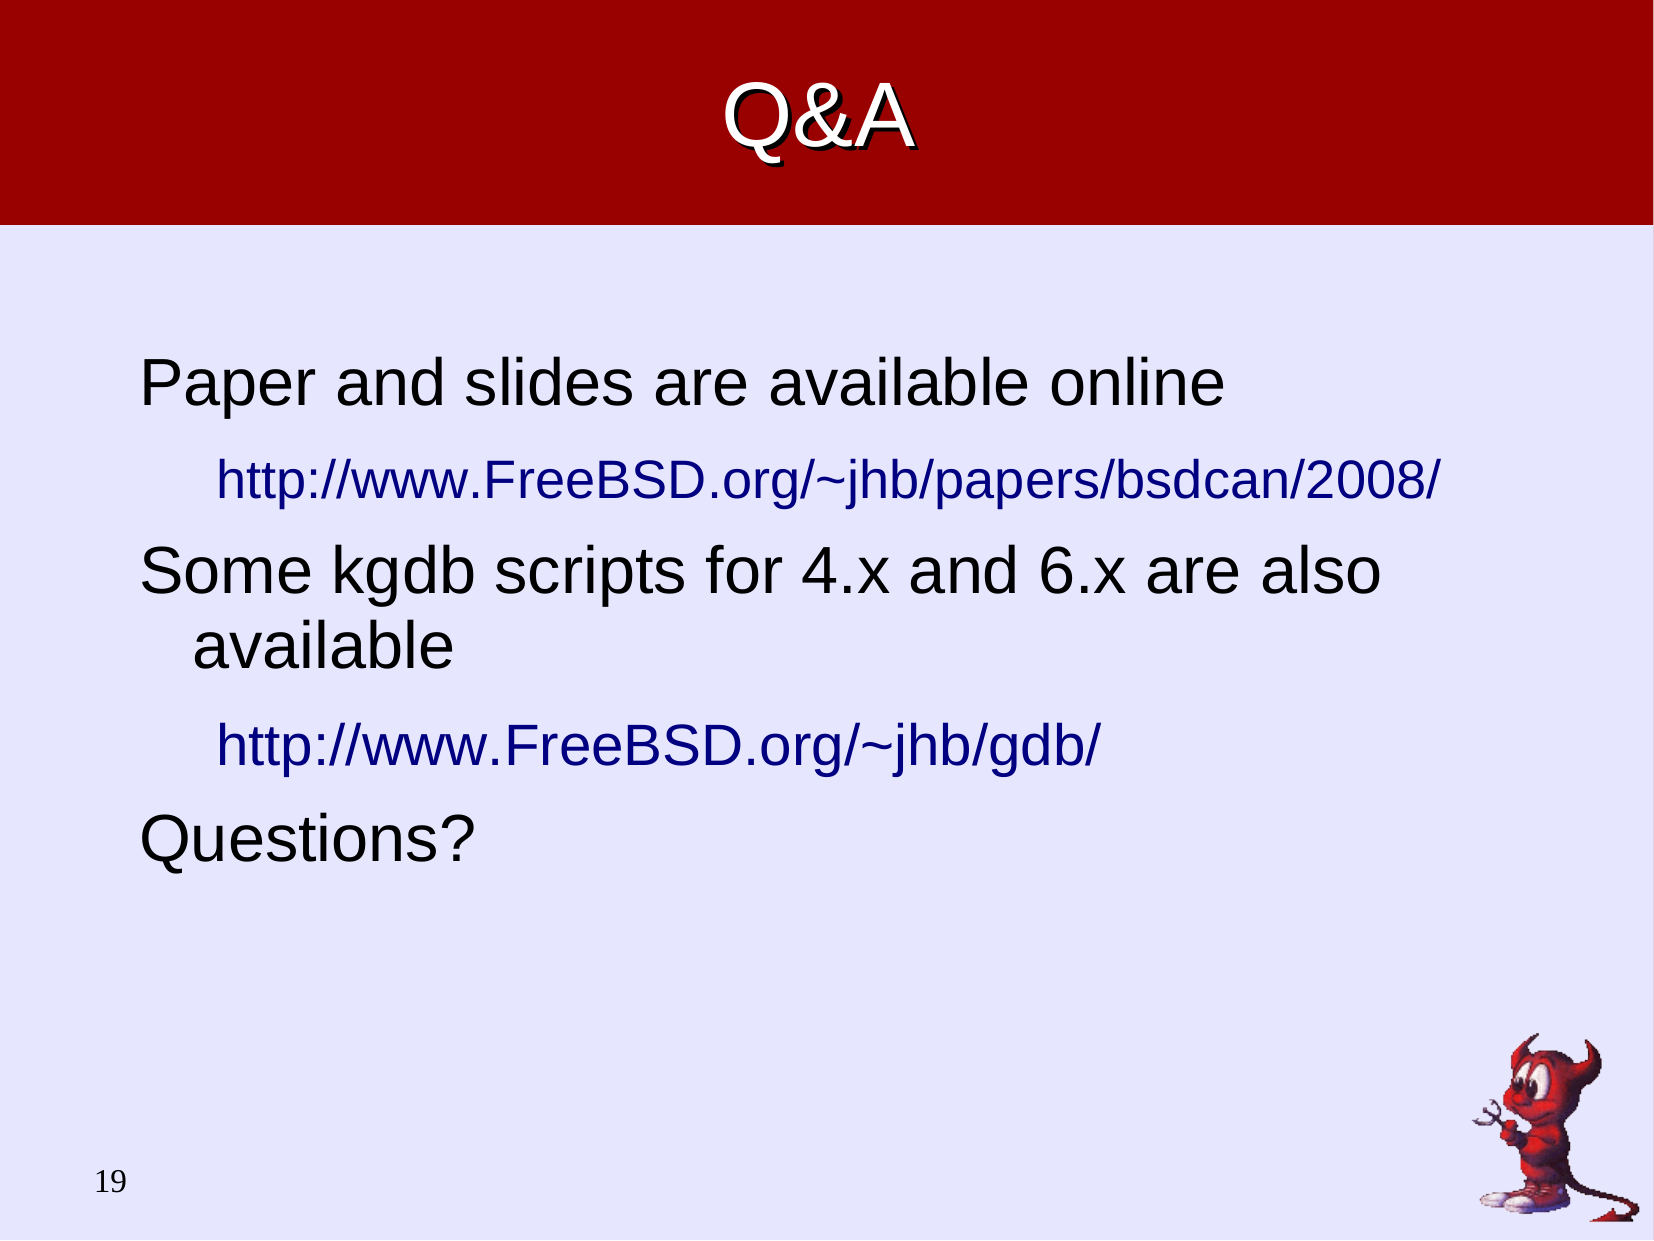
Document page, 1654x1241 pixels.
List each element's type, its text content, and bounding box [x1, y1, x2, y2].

list Paper and slides are available online http://www.FreeBSD.org/~jhb/papers/bsdcan/2008/ Some kgdb scripts for 4.x and 6.x are also available http://www.FreeBSD.org/~jhb/gdb/ Questions? [121, 344, 1534, 1127]
picture [1464, 1030, 1643, 1227]
title Q&A [112, 11, 1525, 219]
